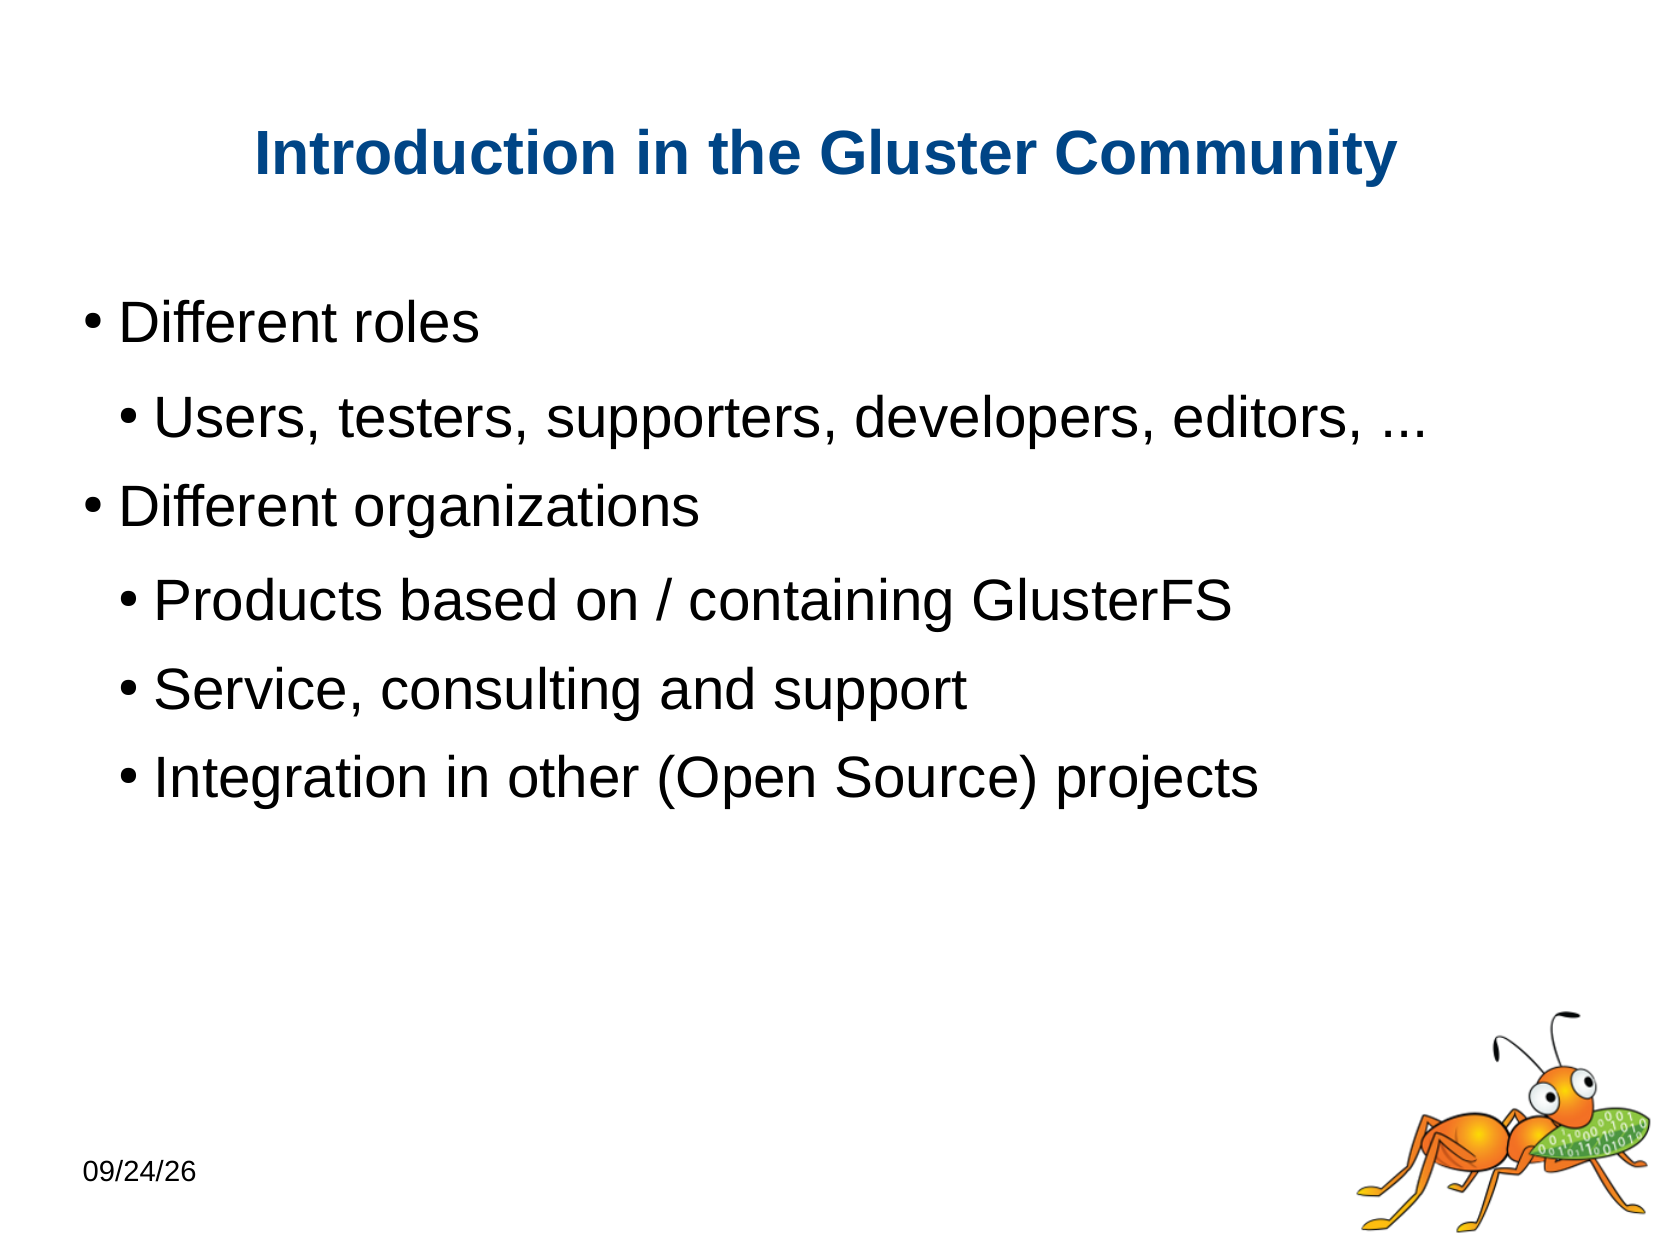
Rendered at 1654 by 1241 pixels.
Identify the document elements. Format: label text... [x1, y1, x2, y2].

title Introduction in the Gluster Community [82, 49, 1571, 257]
list Different roles Users, testers, supporters, developers, editors, ... Different organizations Products based on / containing GlusterFS Service, consulting and support Integration in other (Open Source) projects [82, 290, 1571, 1010]
picture [1353, 1009, 1654, 1235]
